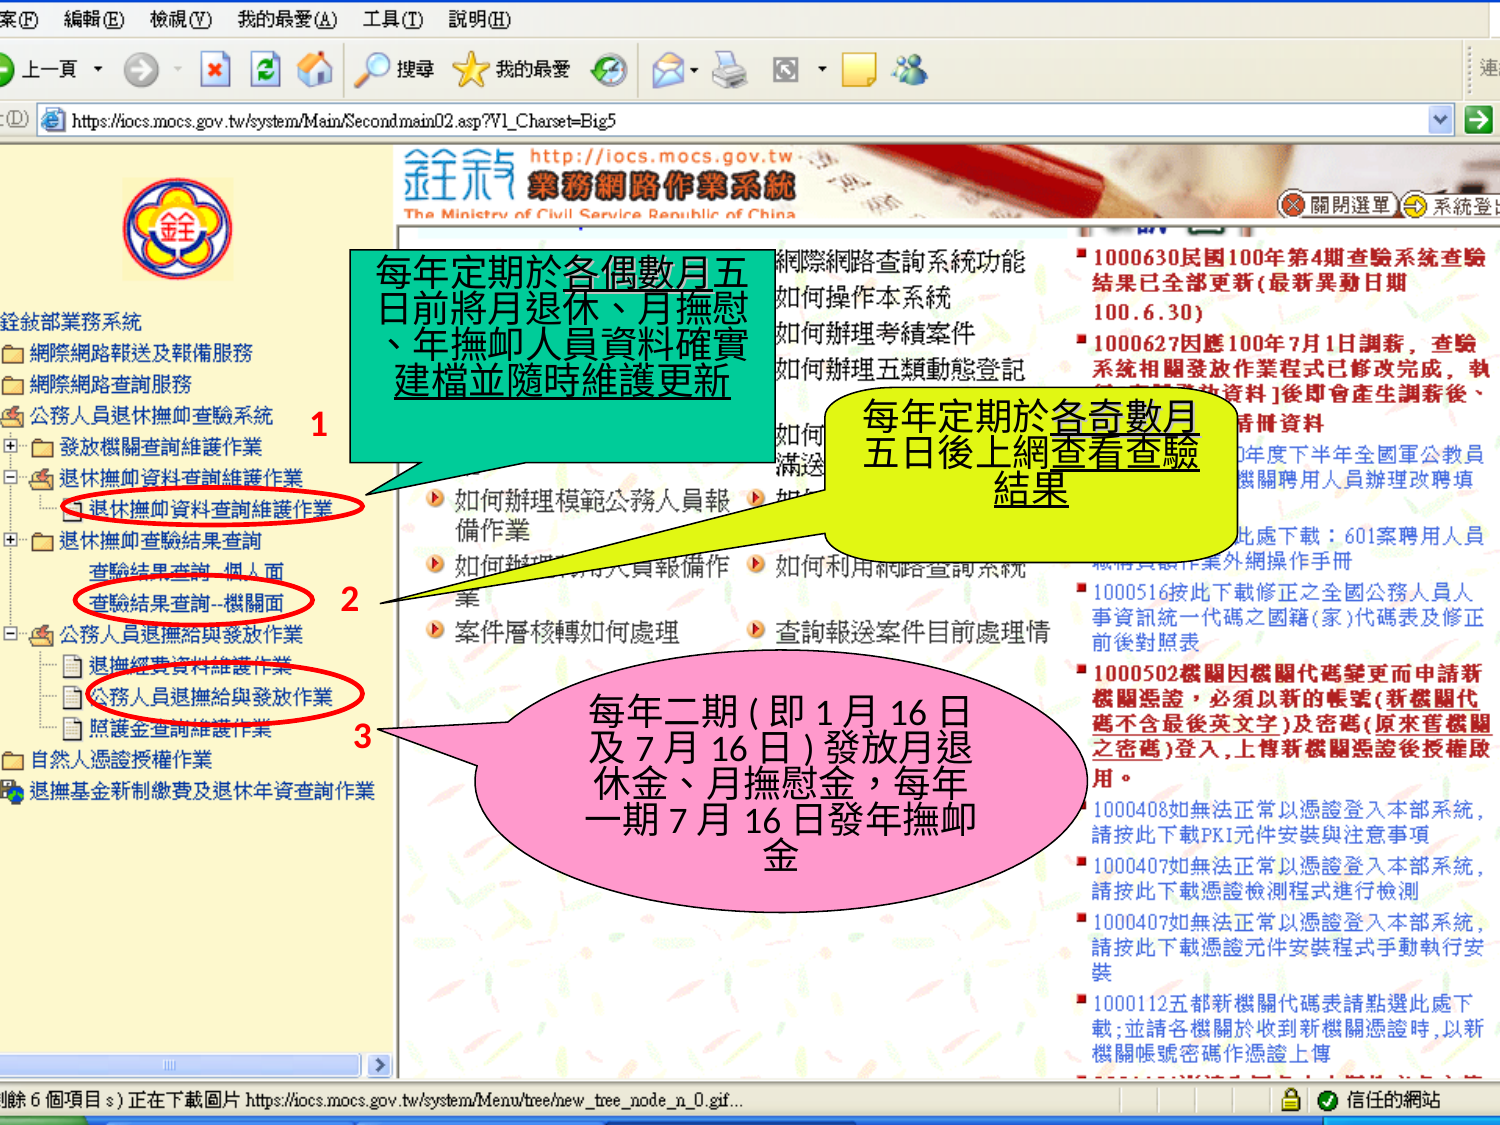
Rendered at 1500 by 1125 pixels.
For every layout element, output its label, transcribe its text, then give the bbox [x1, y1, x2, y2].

text_box 每年二期(即1月16日及7月16日)發放月退休金、月撫慰金，每年一期7月16日發年撫卹金 [377, 649, 1088, 913]
picture [0, 0, 1500, 1125]
text_box 每年定期於各奇數月五日後上網查看查驗結果 [379, 387, 1238, 604]
text_box 每年定期於各偶數月五日前將月退休、月撫慰、年撫卹人員資料確實建檔並隨時維護更新 [350, 249, 776, 496]
text_box 3 [324, 712, 401, 764]
text_box 1 [287, 399, 350, 452]
text_box 2 [324, 575, 376, 627]
